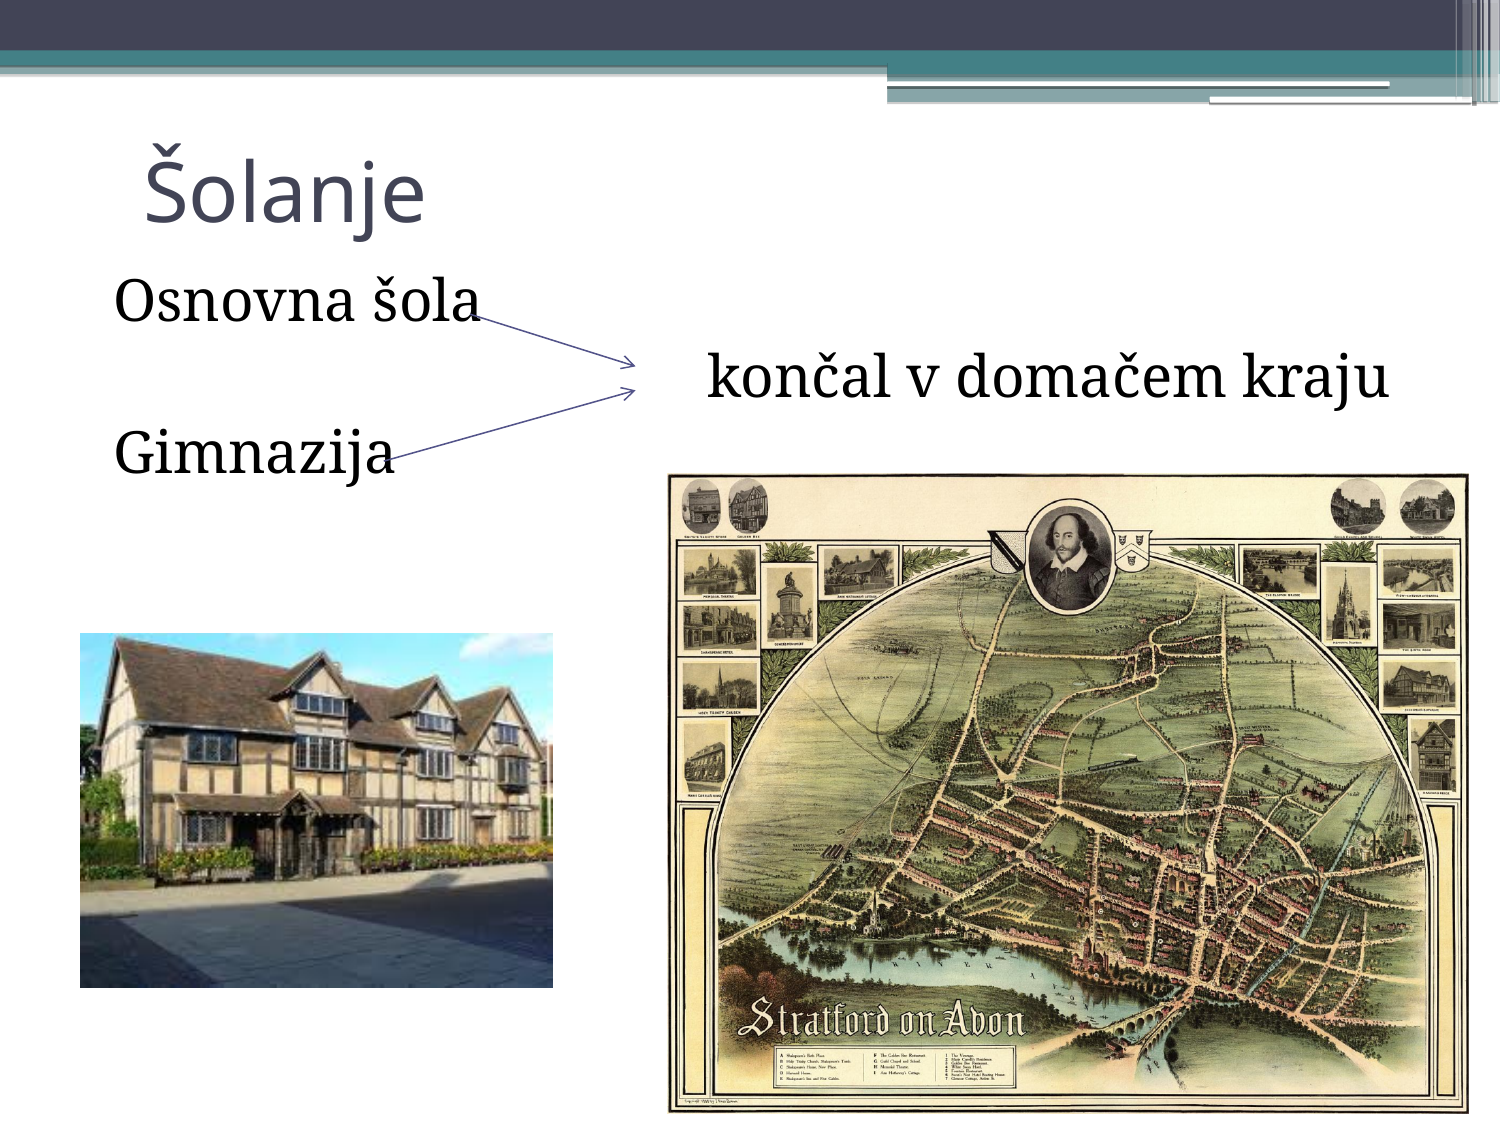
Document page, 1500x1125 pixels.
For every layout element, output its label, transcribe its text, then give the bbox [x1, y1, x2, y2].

picture [80, 633, 553, 988]
picture [667, 473, 1469, 1114]
title Šolanje [41, 101, 1392, 277]
list Osnovna šola končal v domačem kraju Gimnazija [80, 255, 1431, 965]
